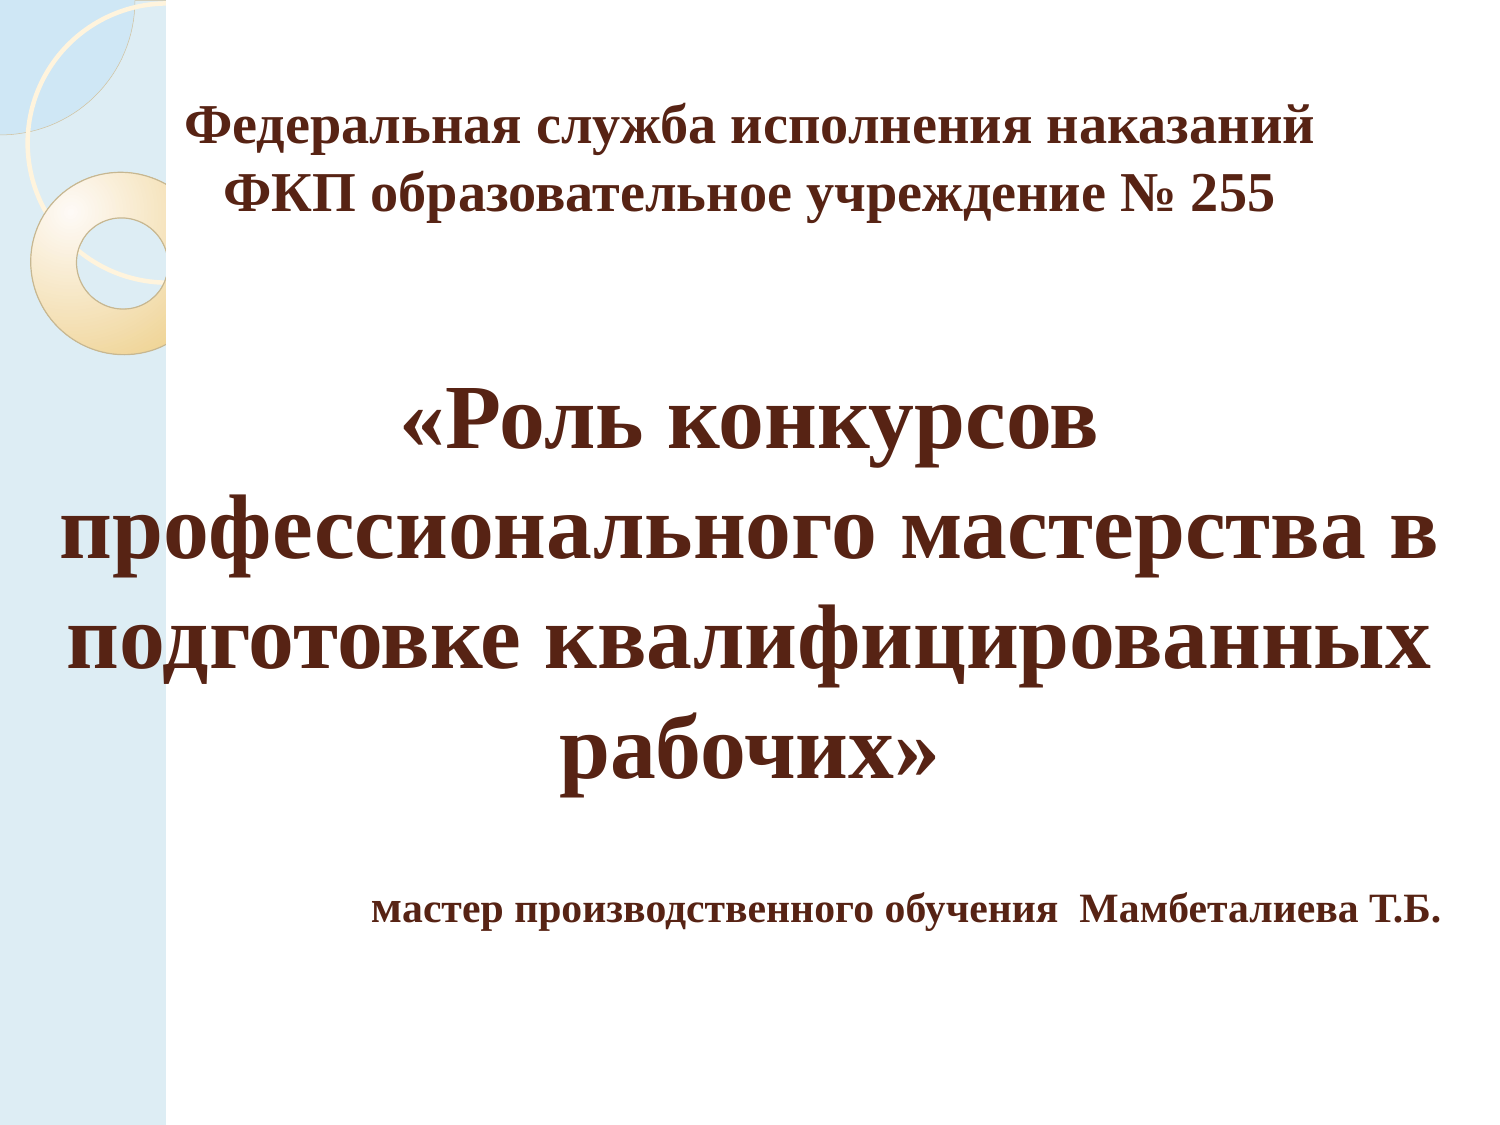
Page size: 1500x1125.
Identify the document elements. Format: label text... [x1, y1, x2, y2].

title Федеральная служба исполнения наказаний ФКП образовательное учреждение № 255 «Роль конкурсов профессионального мастерства в подготовке квалифицированных рабочих» мастер производственного обучения Мамбеталиева Т.Б. [0, 0, 1500, 1125]
